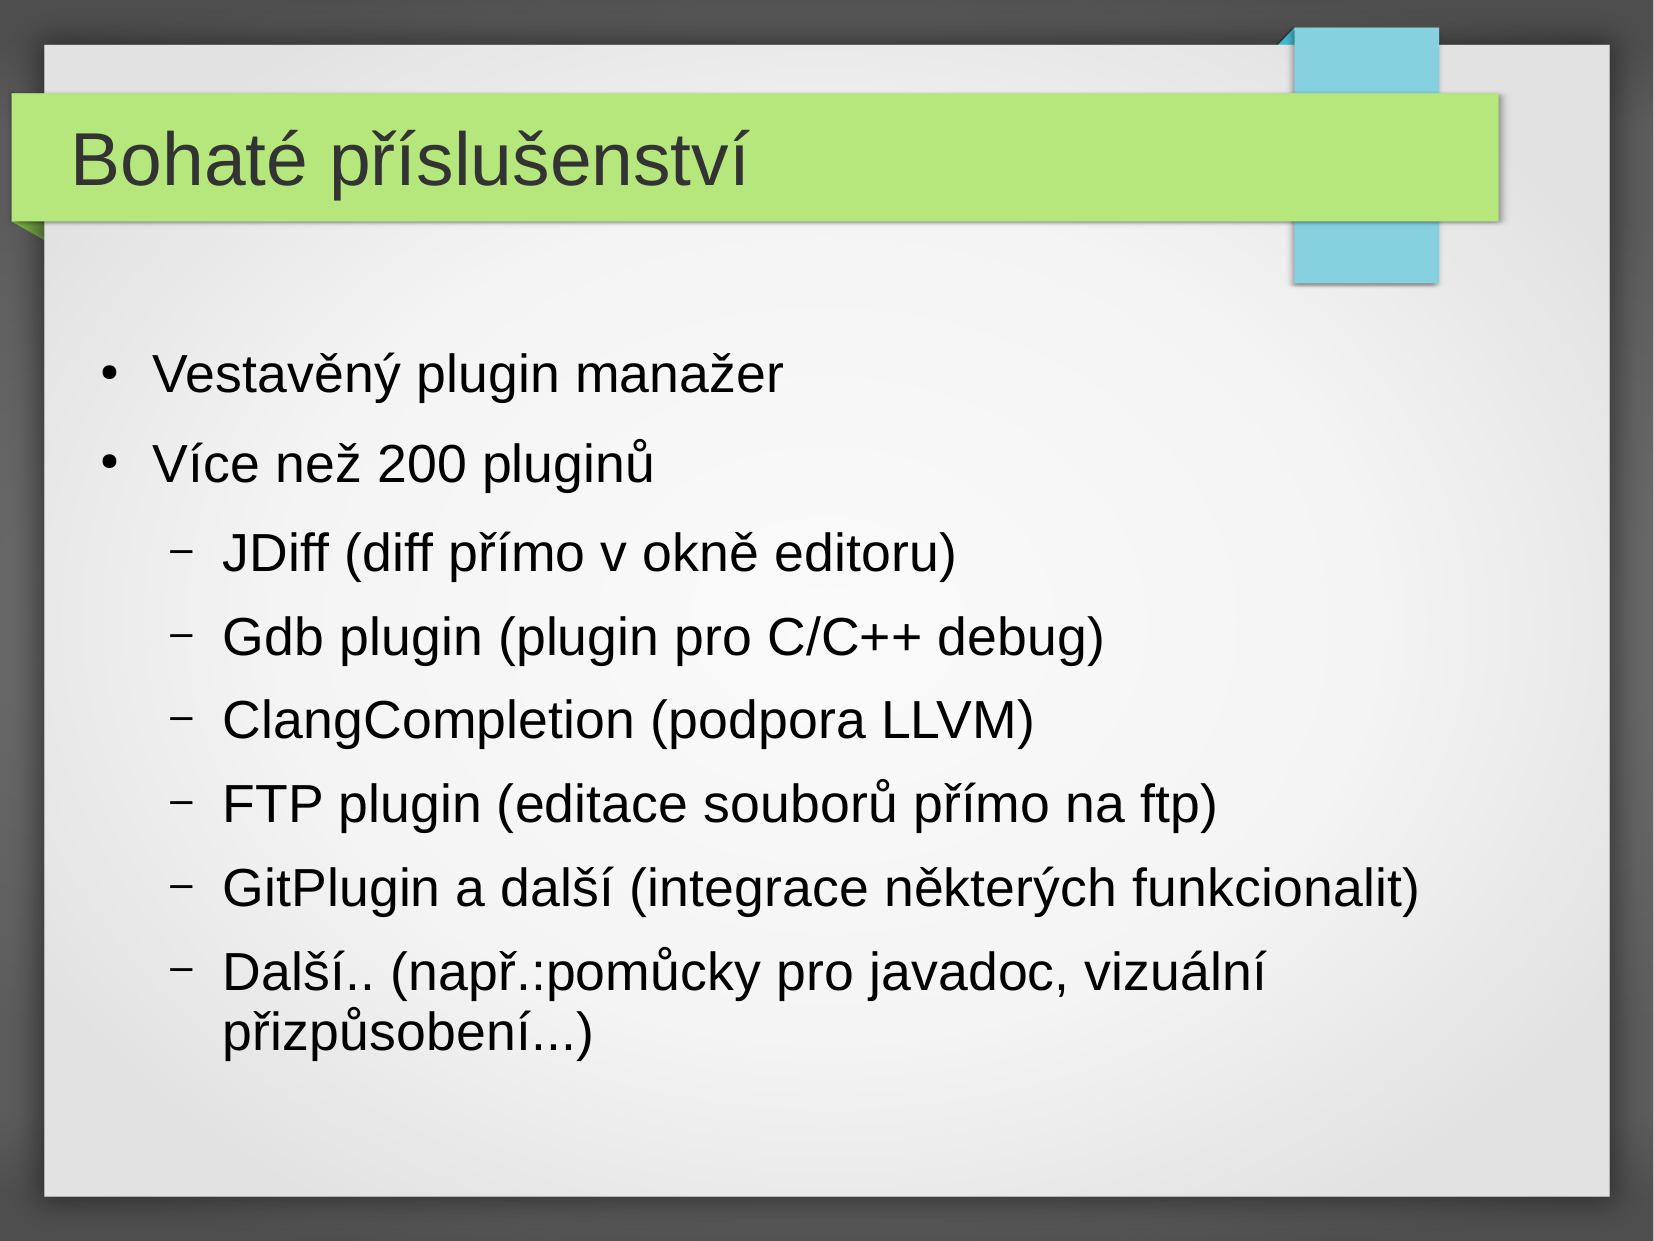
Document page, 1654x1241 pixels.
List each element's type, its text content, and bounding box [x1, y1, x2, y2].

title Bohaté příslušenství [70, 106, 1229, 213]
picture [0, 0, 1654, 1241]
list Vestavěný plugin manažer Více než 200 pluginů JDiff (diff přímo v okně editoru) Gdb plugin (plugin pro C/C++ debug) ClangCompletion (podpora LLVM) FTP plugin (editace souborů přímo na ftp) GitPlugin a další (integrace některých funkcionalit) Další.. (např.:pomůcky pro javadoc, vizuální přizpůsobení...) [82, 343, 1538, 1063]
